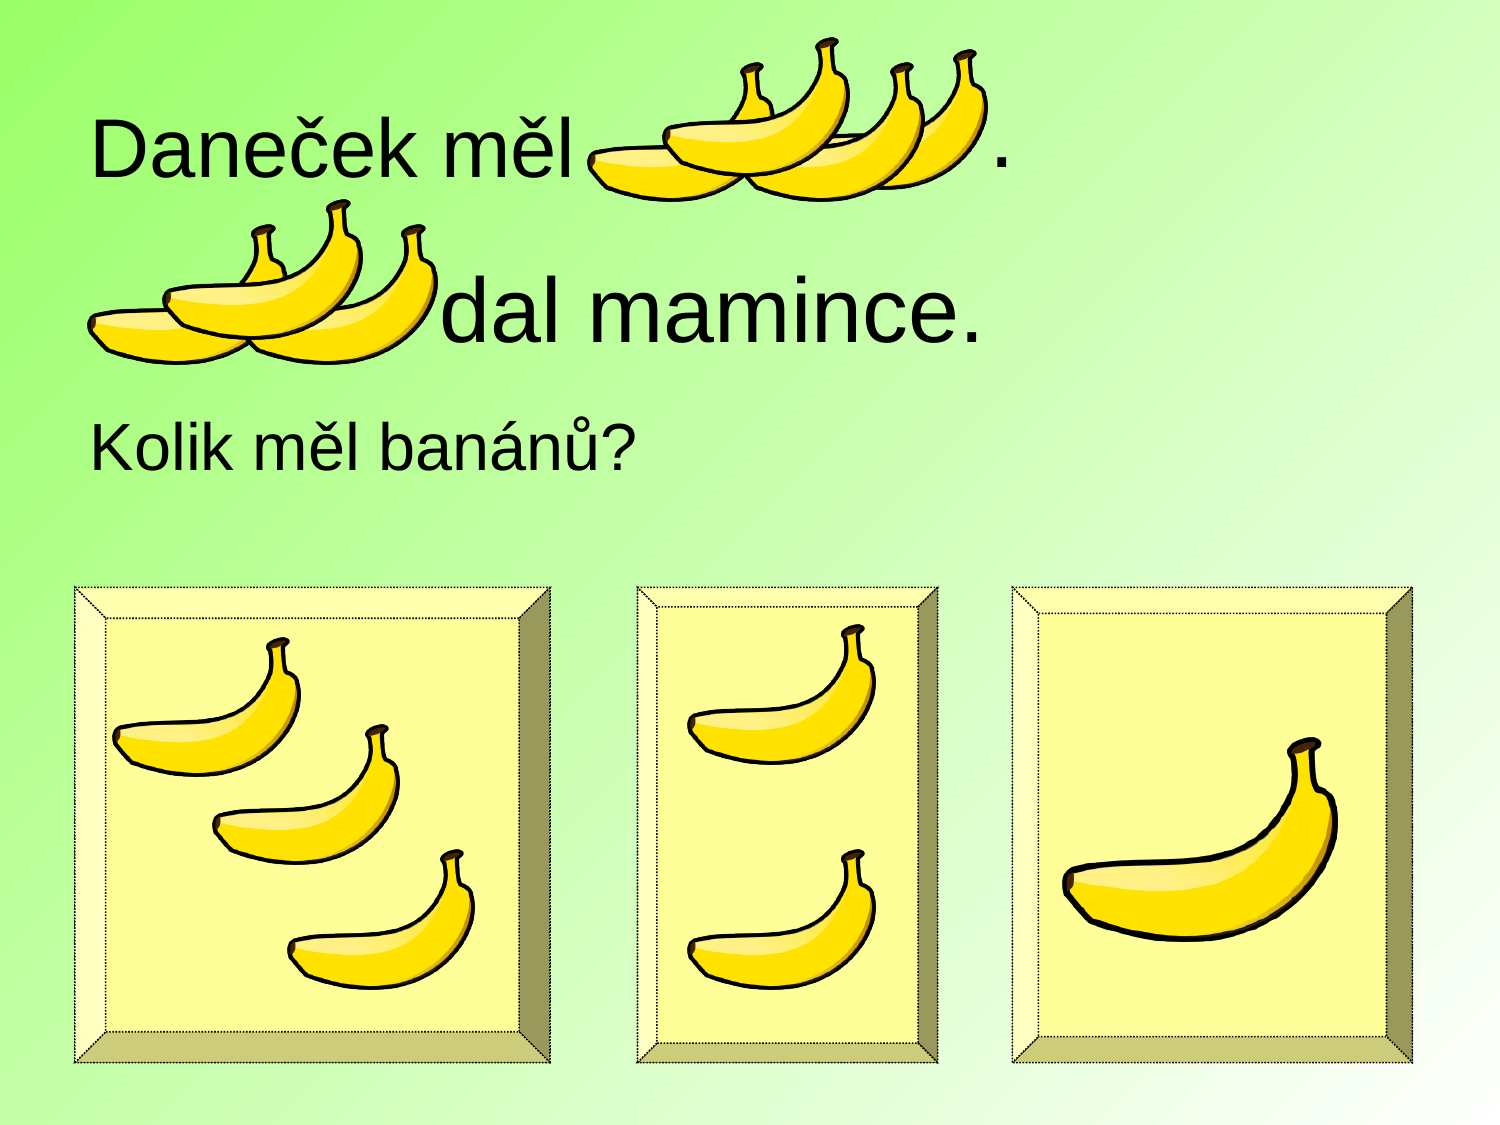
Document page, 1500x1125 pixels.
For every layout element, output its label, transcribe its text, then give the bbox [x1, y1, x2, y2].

text_box [76, 587, 550, 1063]
text_box [639, 587, 938, 1063]
text_box [1014, 587, 1413, 1063]
picture [587, 37, 988, 202]
picture [687, 849, 876, 990]
text_box . [975, 37, 1063, 225]
picture [87, 199, 438, 365]
picture [1062, 737, 1338, 942]
text_box Kolik měl banánů? [75, 387, 1263, 500]
text_box Daneček měl [75, 49, 613, 238]
picture [687, 624, 876, 765]
text_box dal mamince. [425, 212, 1326, 400]
picture [112, 637, 475, 990]
